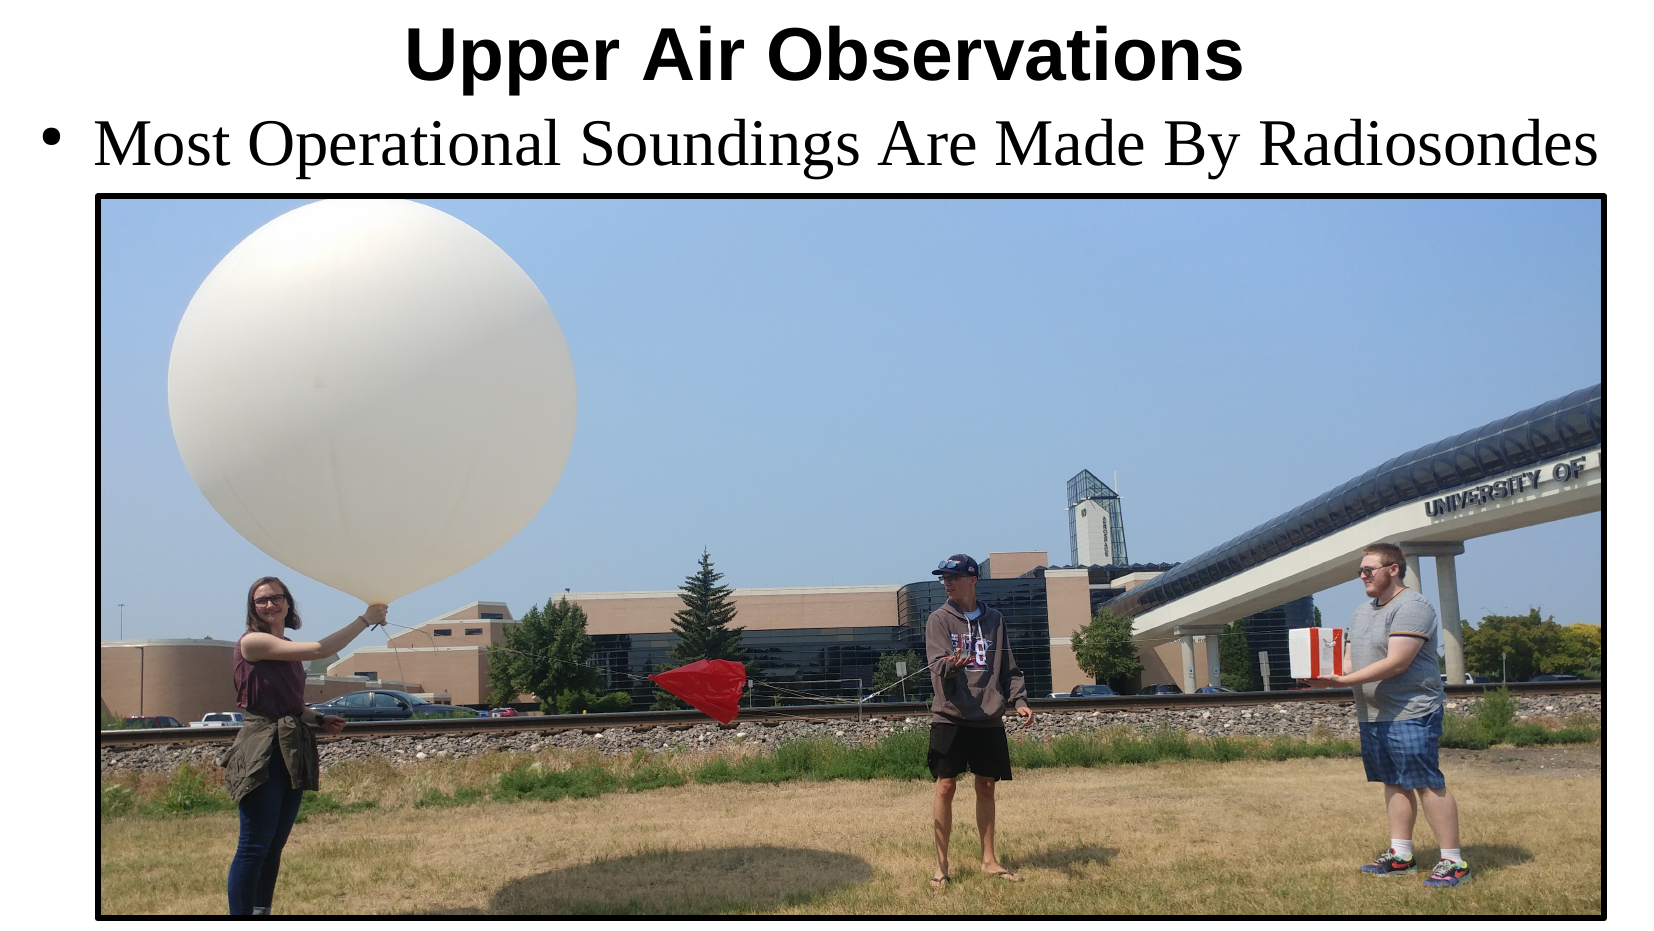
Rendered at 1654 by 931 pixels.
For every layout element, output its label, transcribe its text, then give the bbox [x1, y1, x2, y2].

picture [100, 199, 1602, 916]
text_box Most Operational Soundings Are Made By Radiosondes [0, 90, 1648, 186]
title Upper Air Observations [0, 0, 1654, 101]
